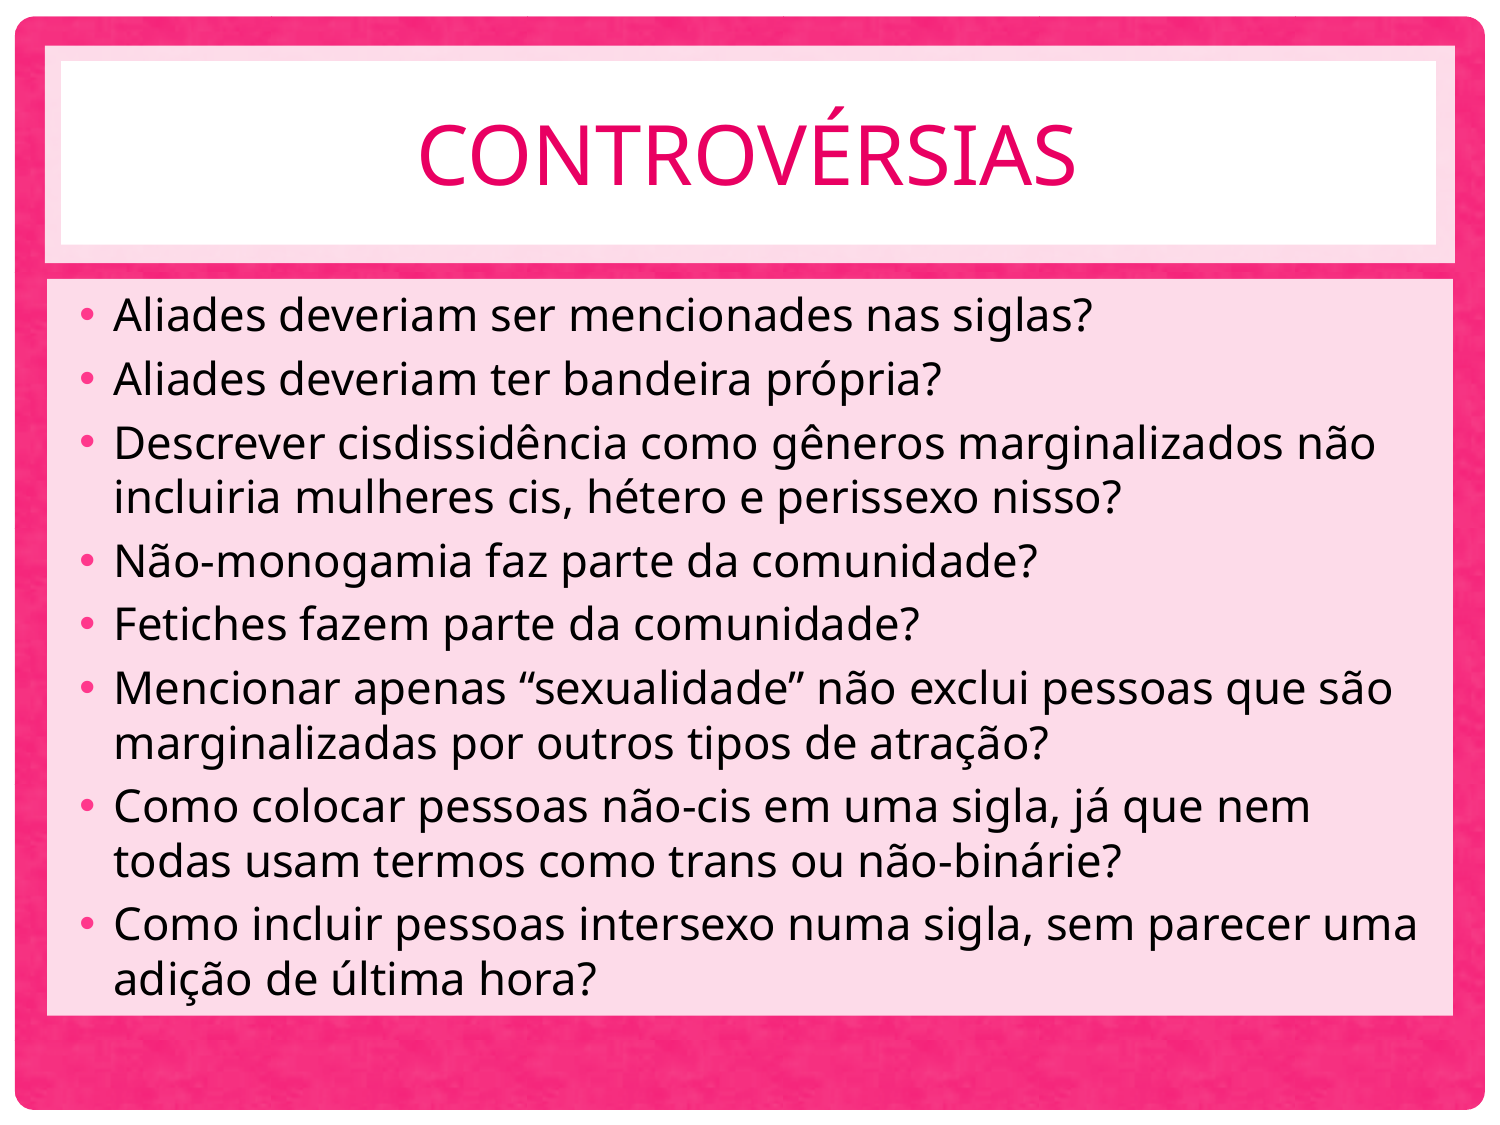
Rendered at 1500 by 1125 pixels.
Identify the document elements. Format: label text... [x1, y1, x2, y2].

list Aliades deveriam ser mencionades nas siglas? Aliades deveriam ter bandeira própria? Descrever cisdissidência como gêneros marginalizados não incluiria mulheres cis, hétero e perissexo nisso? Não-monogamia faz parte da comunidade? Fetiches fazem parte da comunidade? Mencionar apenas “sexualidade” não exclui pessoas que são marginalizadas por outros tipos de atração? Como colocar pessoas não-cis em uma sigla, já que nem todas usam termos como trans ou não-binárie? Como incluir pessoas intersexo numa sigla, sem parecer uma adição de última hora? [47, 278, 1453, 1016]
picture [14, 16, 1485, 1110]
title Controvérsias [69, 66, 1425, 238]
